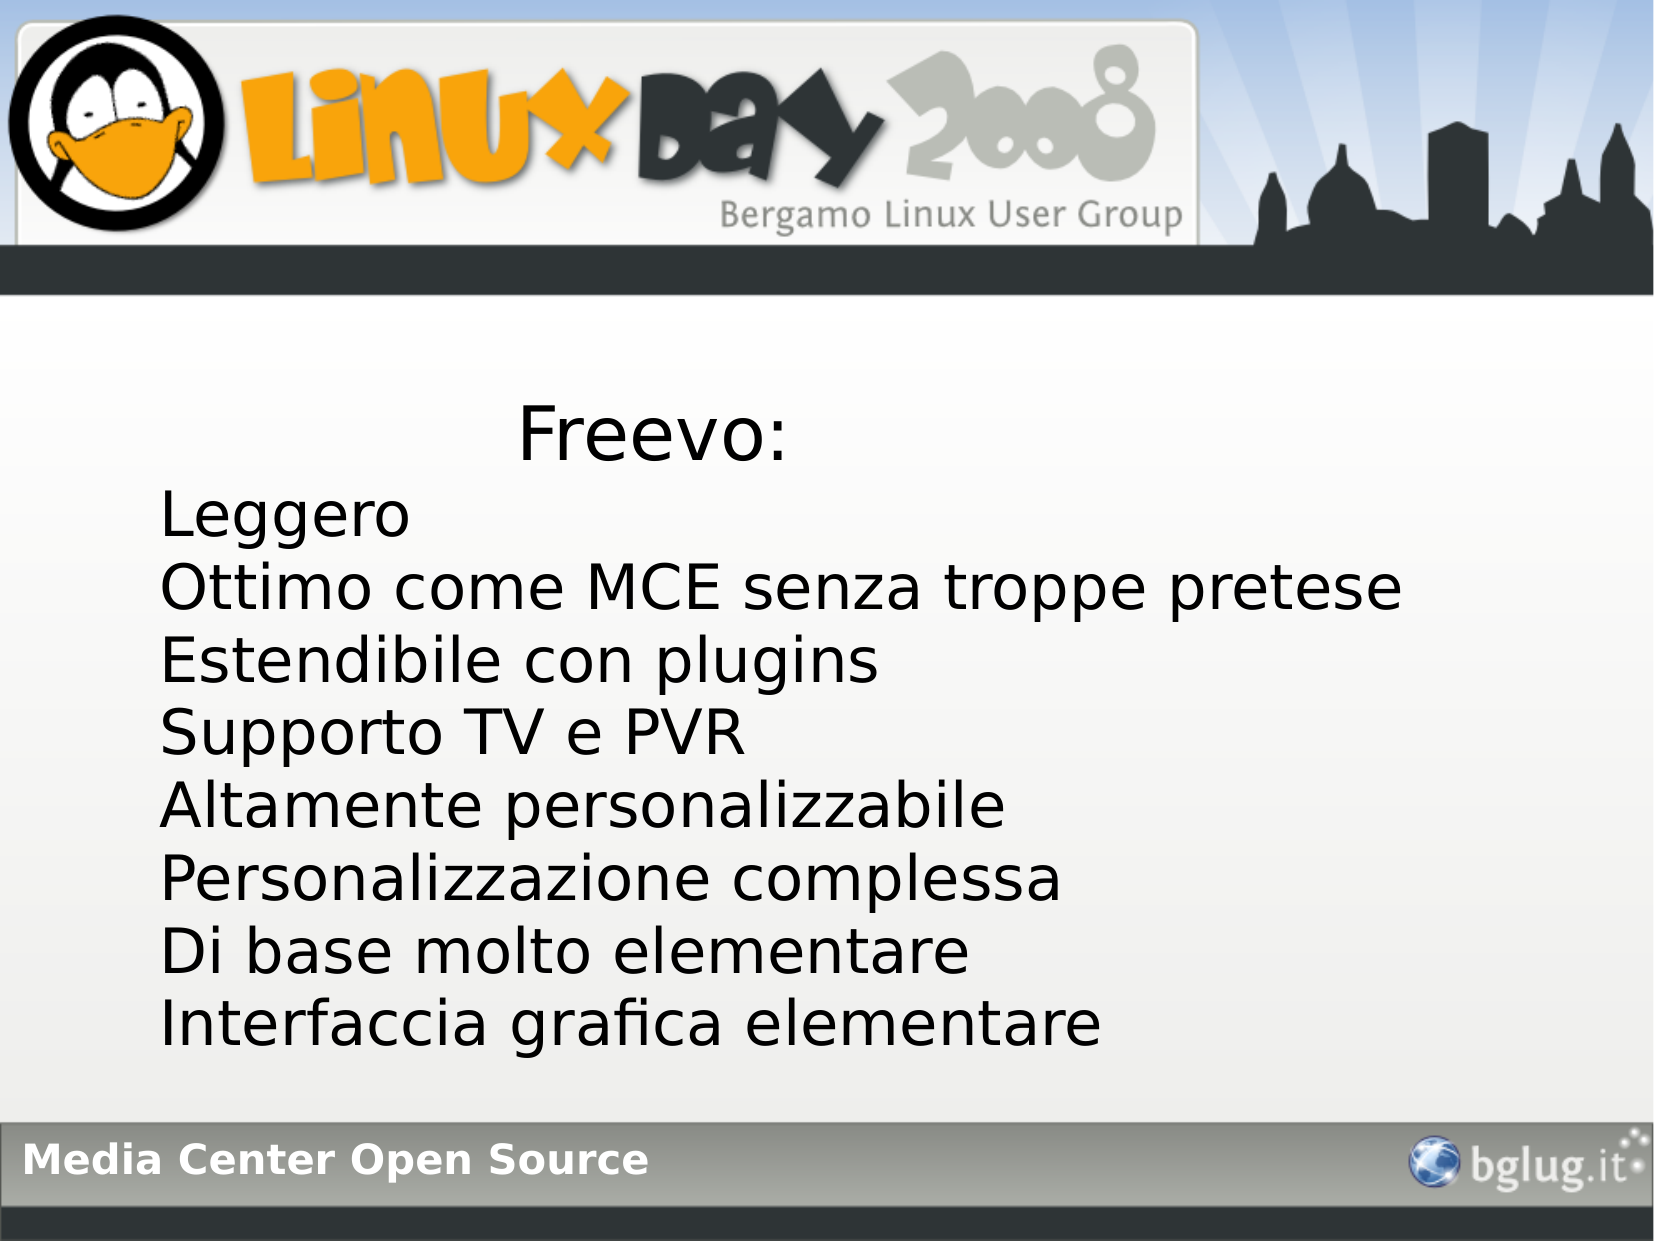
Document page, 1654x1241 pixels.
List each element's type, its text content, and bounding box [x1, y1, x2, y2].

picture [0, 0, 1654, 1241]
text_box Freevo: Leggero Ottimo come MCE senza troppe pretese Estendibile con plugins Supporto TV e PVR Altamente personalizzabile Personalizzazione complessa Di base molto elementare Interfaccia grafica elementare [125, 383, 1506, 1093]
text_box Media Center Open Source [6, 1128, 665, 1241]
